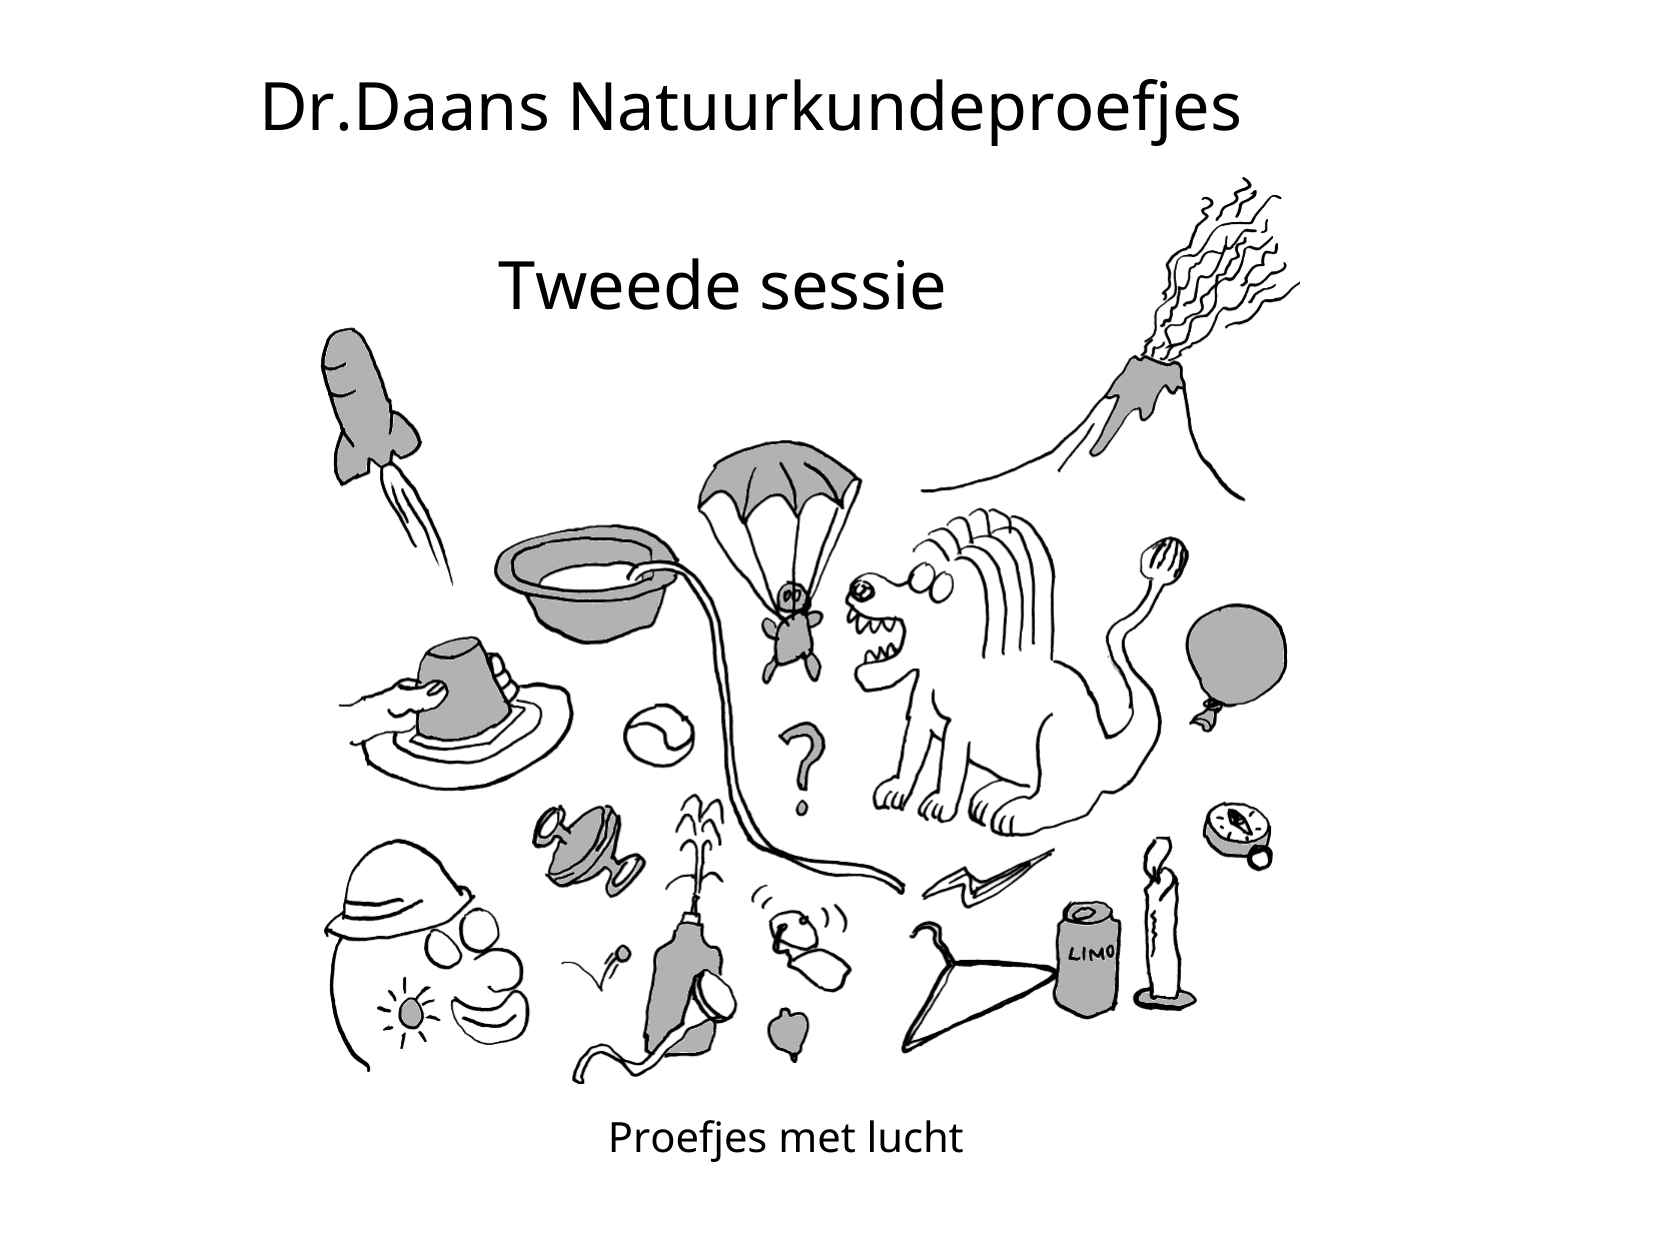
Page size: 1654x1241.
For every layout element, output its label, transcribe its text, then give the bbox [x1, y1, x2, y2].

text_box Proefjes met lucht [607, 1108, 1004, 1182]
text_box Dr.Daans Natuurkundeproefjes [259, 59, 1398, 164]
text_box Tweede sessie [472, 236, 975, 333]
picture [320, 177, 1300, 1084]
